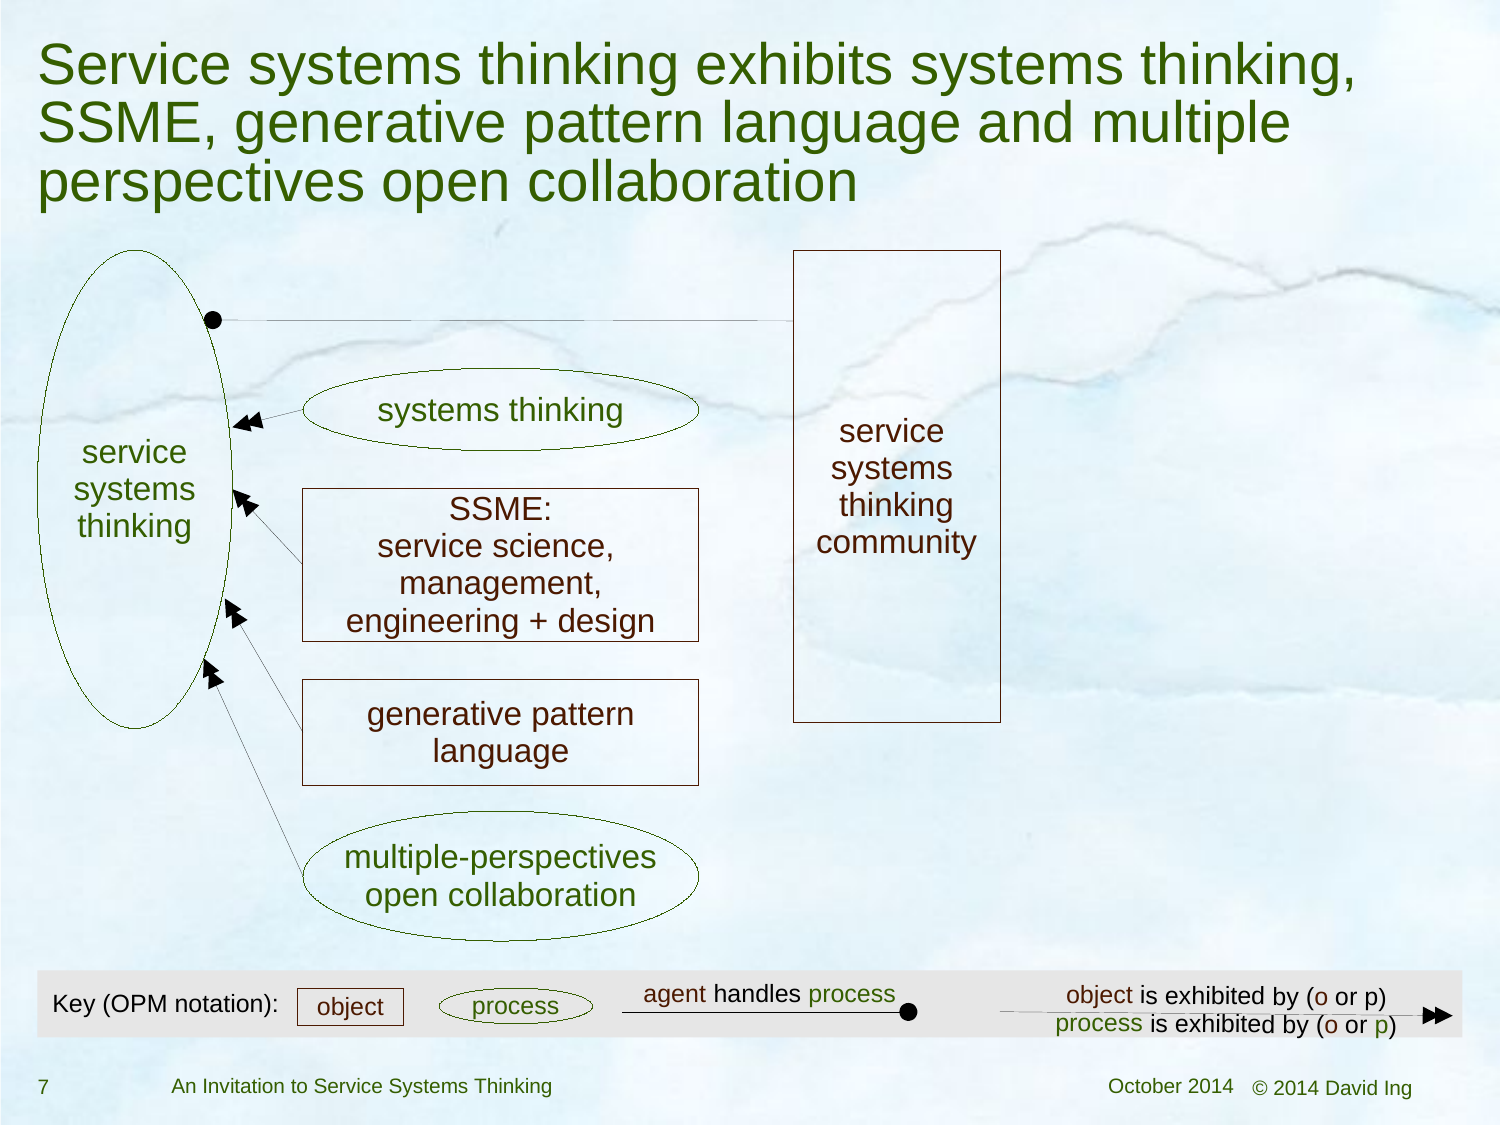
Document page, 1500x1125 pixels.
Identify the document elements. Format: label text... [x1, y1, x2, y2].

text_box Key (OPM notation): [37, 970, 1463, 1038]
text_box process [439, 988, 593, 1024]
picture [0, 0, 1500, 1125]
text_box systems thinking [302, 368, 699, 451]
text_box service systems thinking community [793, 250, 1001, 723]
title Service systems thinking exhibits systems thinking, SSME, generative pattern language and multiple perspectives open collaboration [37, 37, 1463, 242]
text_box object [297, 988, 404, 1026]
text_box SSME: service science, management, engineering + design [302, 488, 699, 642]
text_box multiple-perspectives open collaboration [302, 811, 699, 942]
text_box service systems thinking [37, 250, 233, 729]
text_box generative pattern language [302, 679, 699, 786]
text_box Key (OPM notation): [1319, 1015, 1393, 1038]
